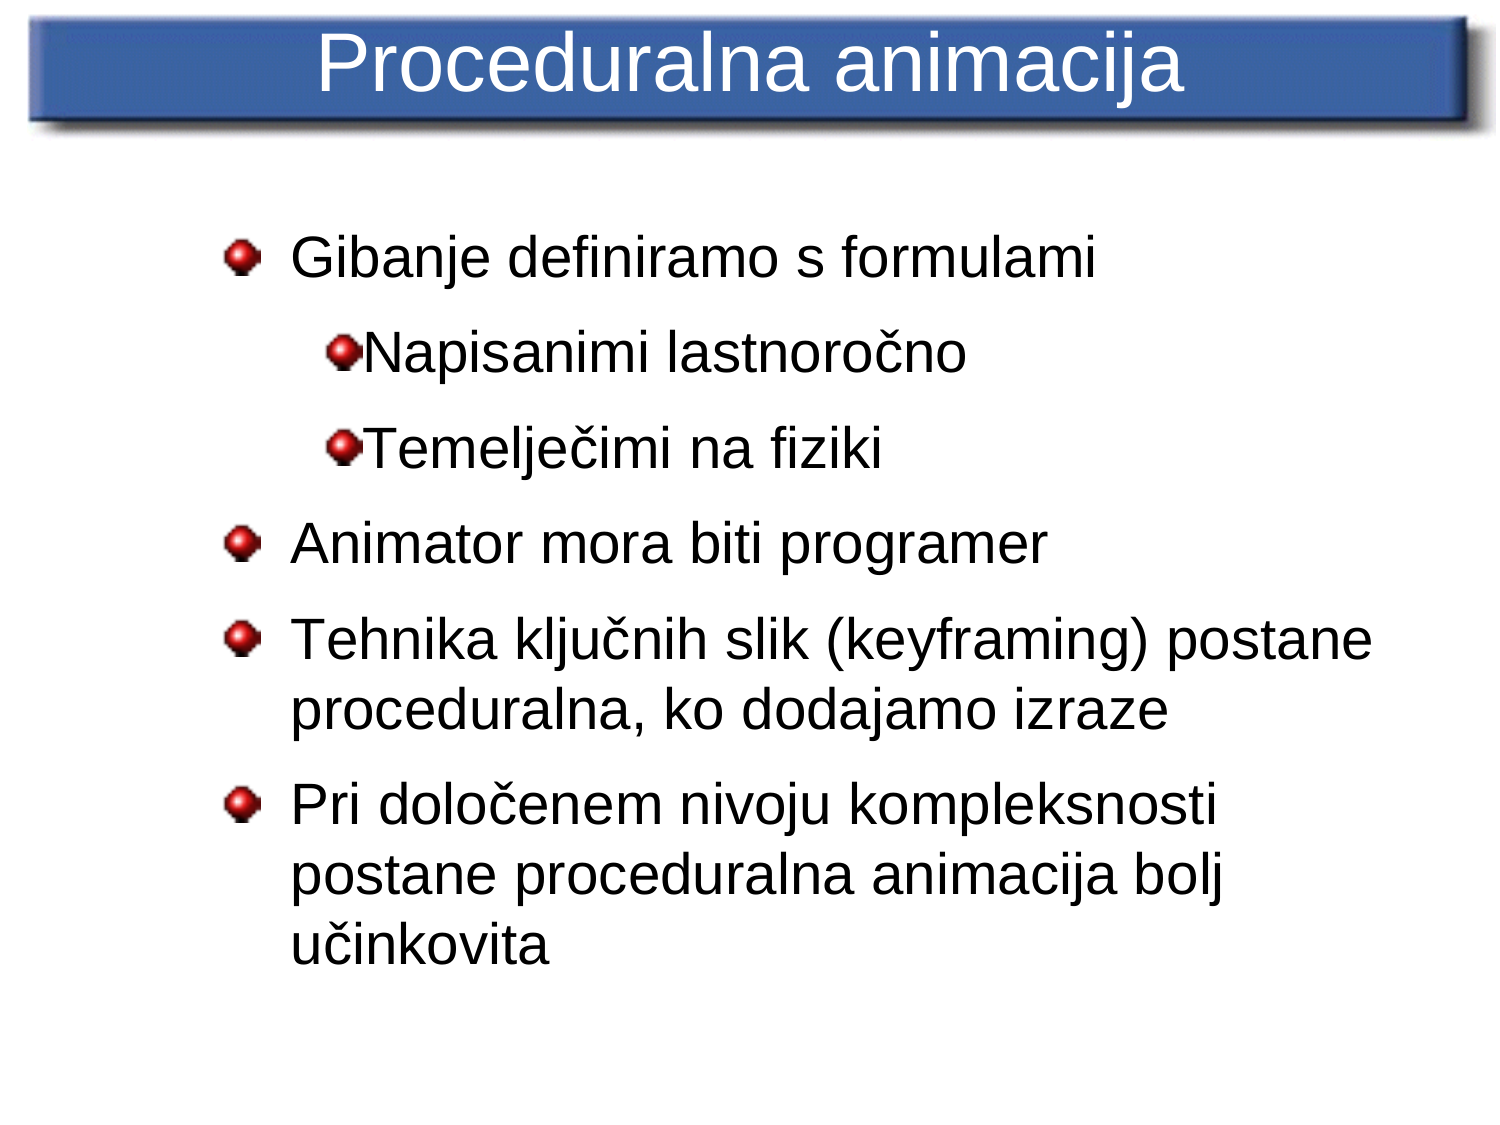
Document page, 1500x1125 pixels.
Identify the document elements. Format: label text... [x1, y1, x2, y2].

picture [320, 423, 363, 466]
picture [320, 328, 363, 371]
picture [218, 780, 261, 823]
picture [27, 13, 1496, 141]
picture [218, 233, 261, 276]
text_box Proceduralna animacija [300, 0, 1200, 116]
picture [218, 519, 261, 562]
text_box Gibanje definiramo s formulami Napisanimi lastnoročno Temelječimi na fiziki Animator mora biti programer Tehnika ključnih slik (keyframing) postane proceduralna, ko dodajamo izraze Pri določenem nivoju kompleksnosti postane proceduralna animacija bolj učinkovita [203, 211, 1412, 984]
picture [218, 614, 261, 657]
